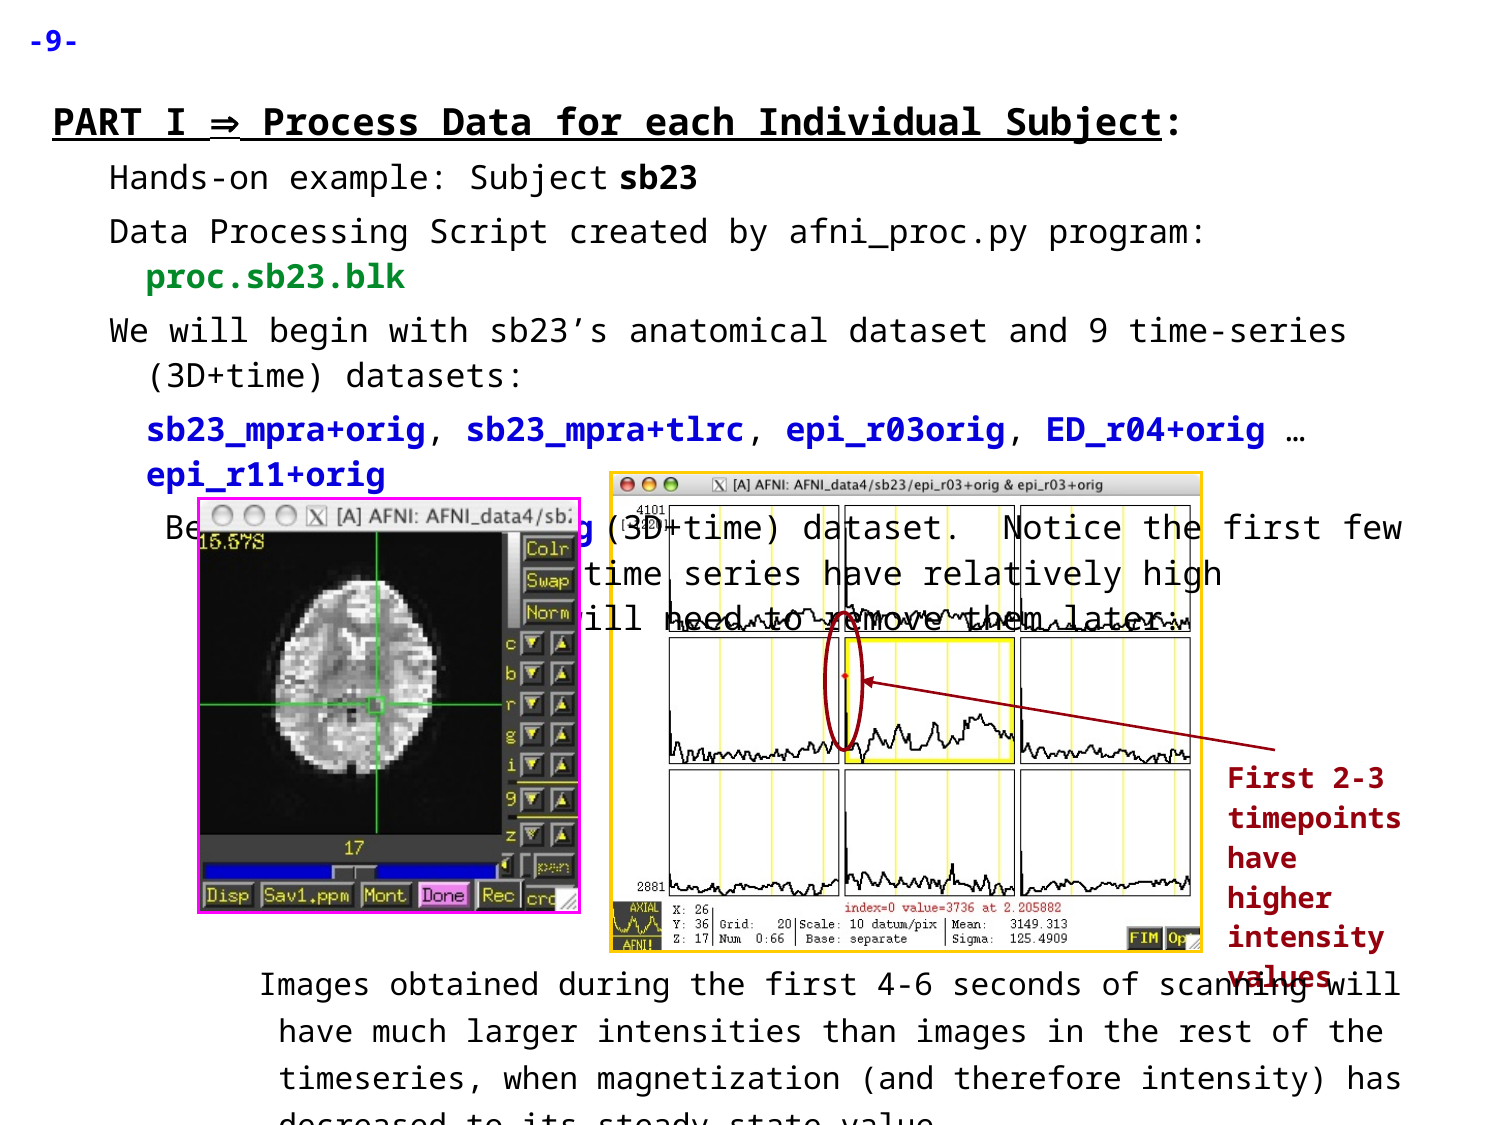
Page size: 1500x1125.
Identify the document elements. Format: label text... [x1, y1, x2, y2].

text_box First 2-3 timepoints have higher intensity values [1212, 749, 1426, 950]
list PART I  Process Data for each Individual Subject: Hands-on example: Subject sb23 Data Processing Script created by afni_proc.py program: proc.sb23.blk We will begin with sb23’s anatomical dataset and 9 time-series (3D+time) datasets: sb23_mpra+orig, sb23_mpra+tlrc, epi_r03orig, ED_r04+orig … epi_r11+orig Below is sb23_r03+orig (3D+time) dataset. Notice the first few time points of the time series have relatively high intensities*. We will need to remove them later: [37, 87, 1476, 563]
text_box Images obtained during the first 4-6 seconds of scanning will have much larger intensities than images in the rest of the timeseries, when magnetization (and therefore intensity) has decreased to its steady state value [112, 950, 1450, 1101]
picture [200, 500, 578, 911]
picture [612, 563, 1201, 950]
picture [827, 615, 860, 748]
